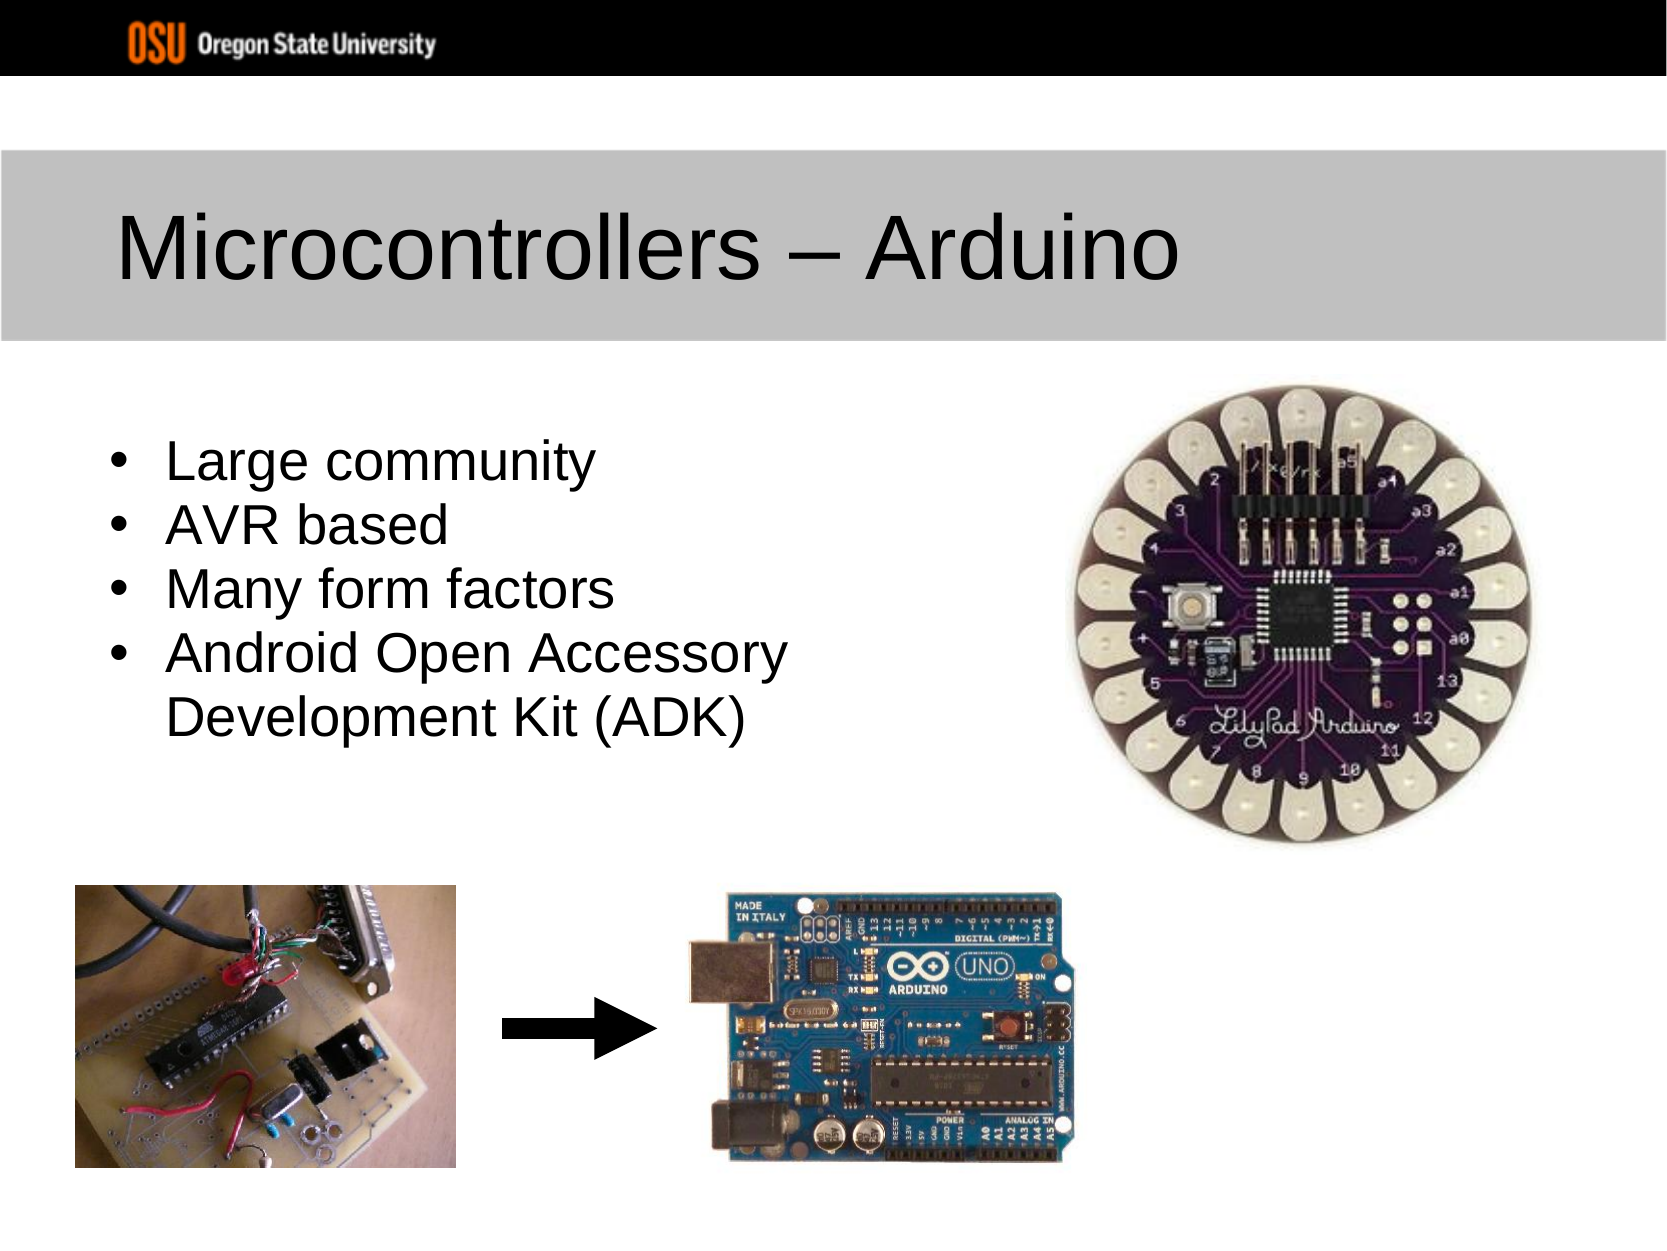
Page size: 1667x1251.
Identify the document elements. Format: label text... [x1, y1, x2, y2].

picture [669, 867, 1094, 1184]
picture [0, 149, 1667, 341]
subtitle Microcontrollers – Arduino [115, 157, 1667, 341]
picture [75, 885, 456, 1168]
text_box Large community AVR based Many form factors Android Open Accessory Development Kit (ADK) [90, 428, 964, 750]
picture [0, 0, 1667, 76]
picture [1065, 374, 1546, 855]
